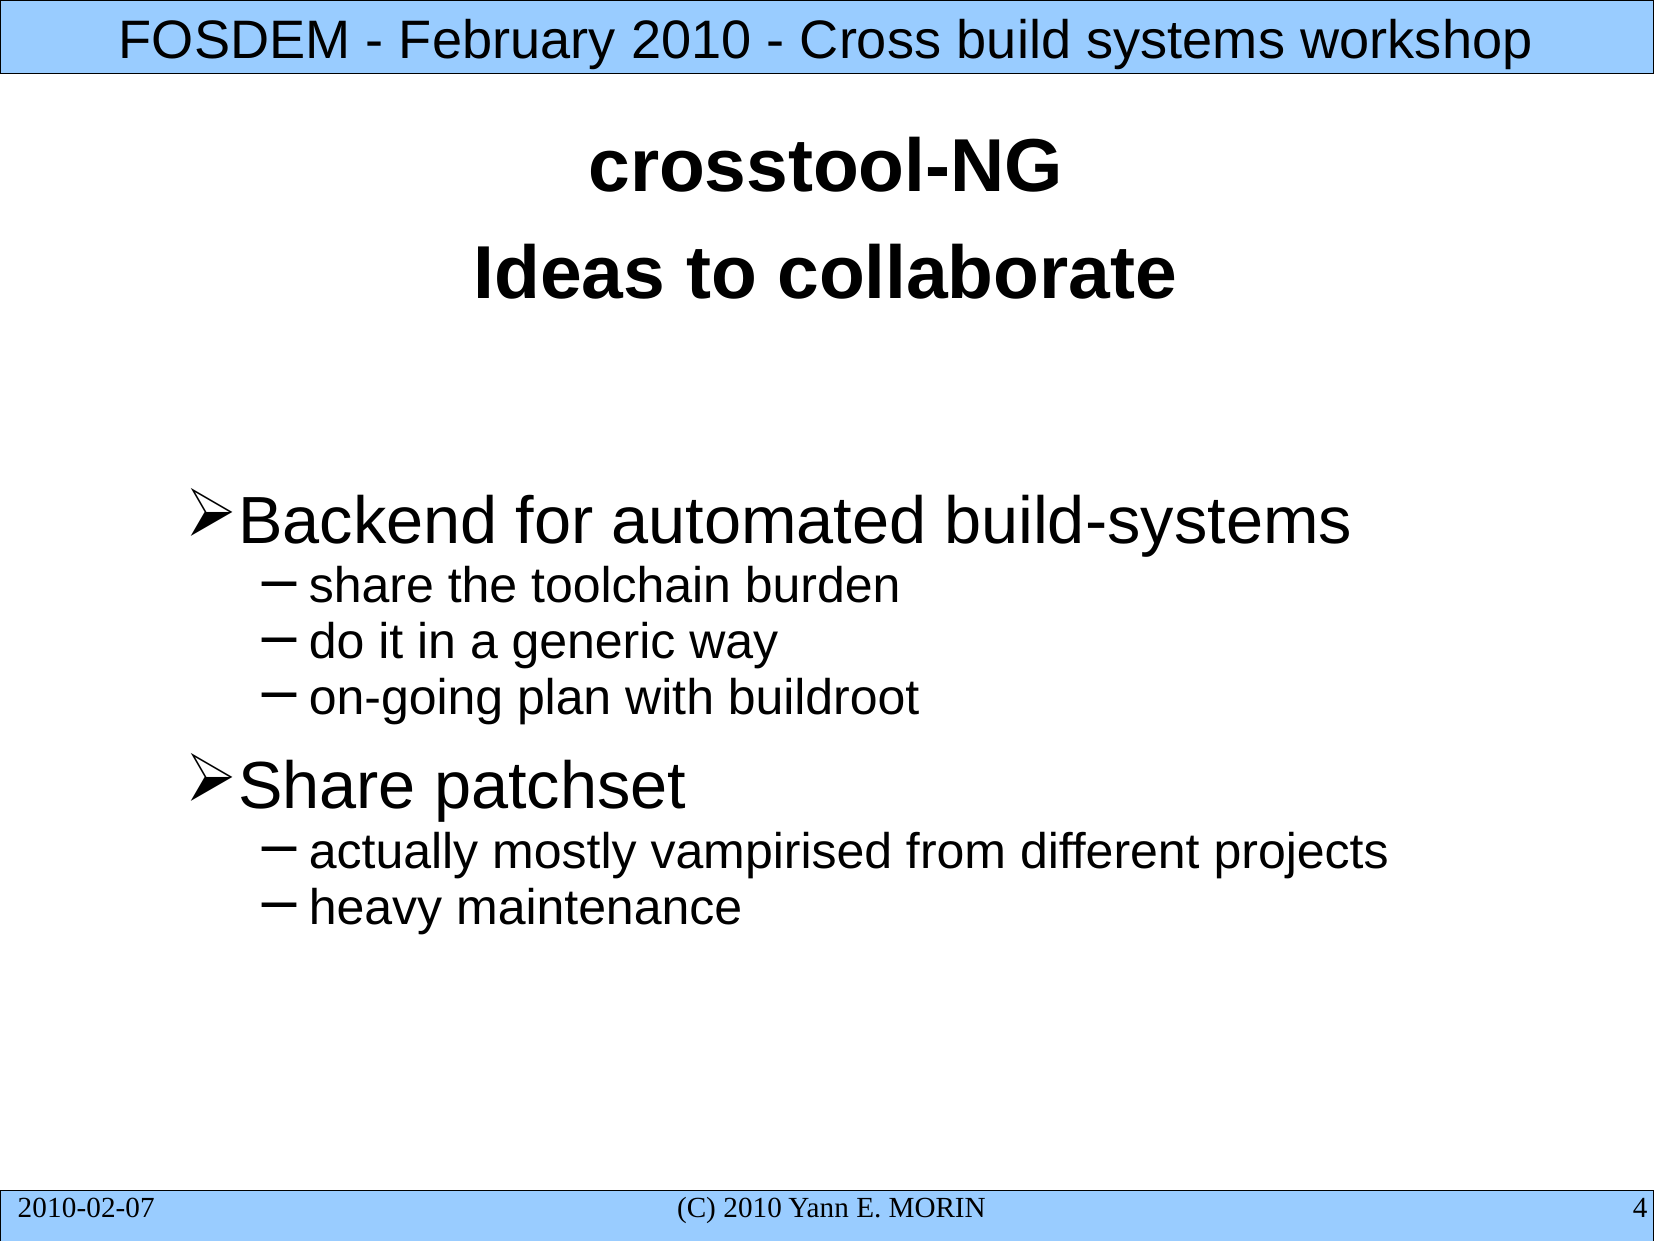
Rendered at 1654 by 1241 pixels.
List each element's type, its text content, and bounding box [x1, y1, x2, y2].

list Backend for automated build‑systems share the toolchain burden do it in a generic way on-going plan with buildroot Share patchset actually mostly vampirised from different projects heavy maintenance [167, 265, 1590, 1152]
title FOSDEM - February 2010 - Cross build systems workshop [82, 0, 1571, 79]
list crosstool-NG Ideas to collaborate [167, 123, 1467, 315]
